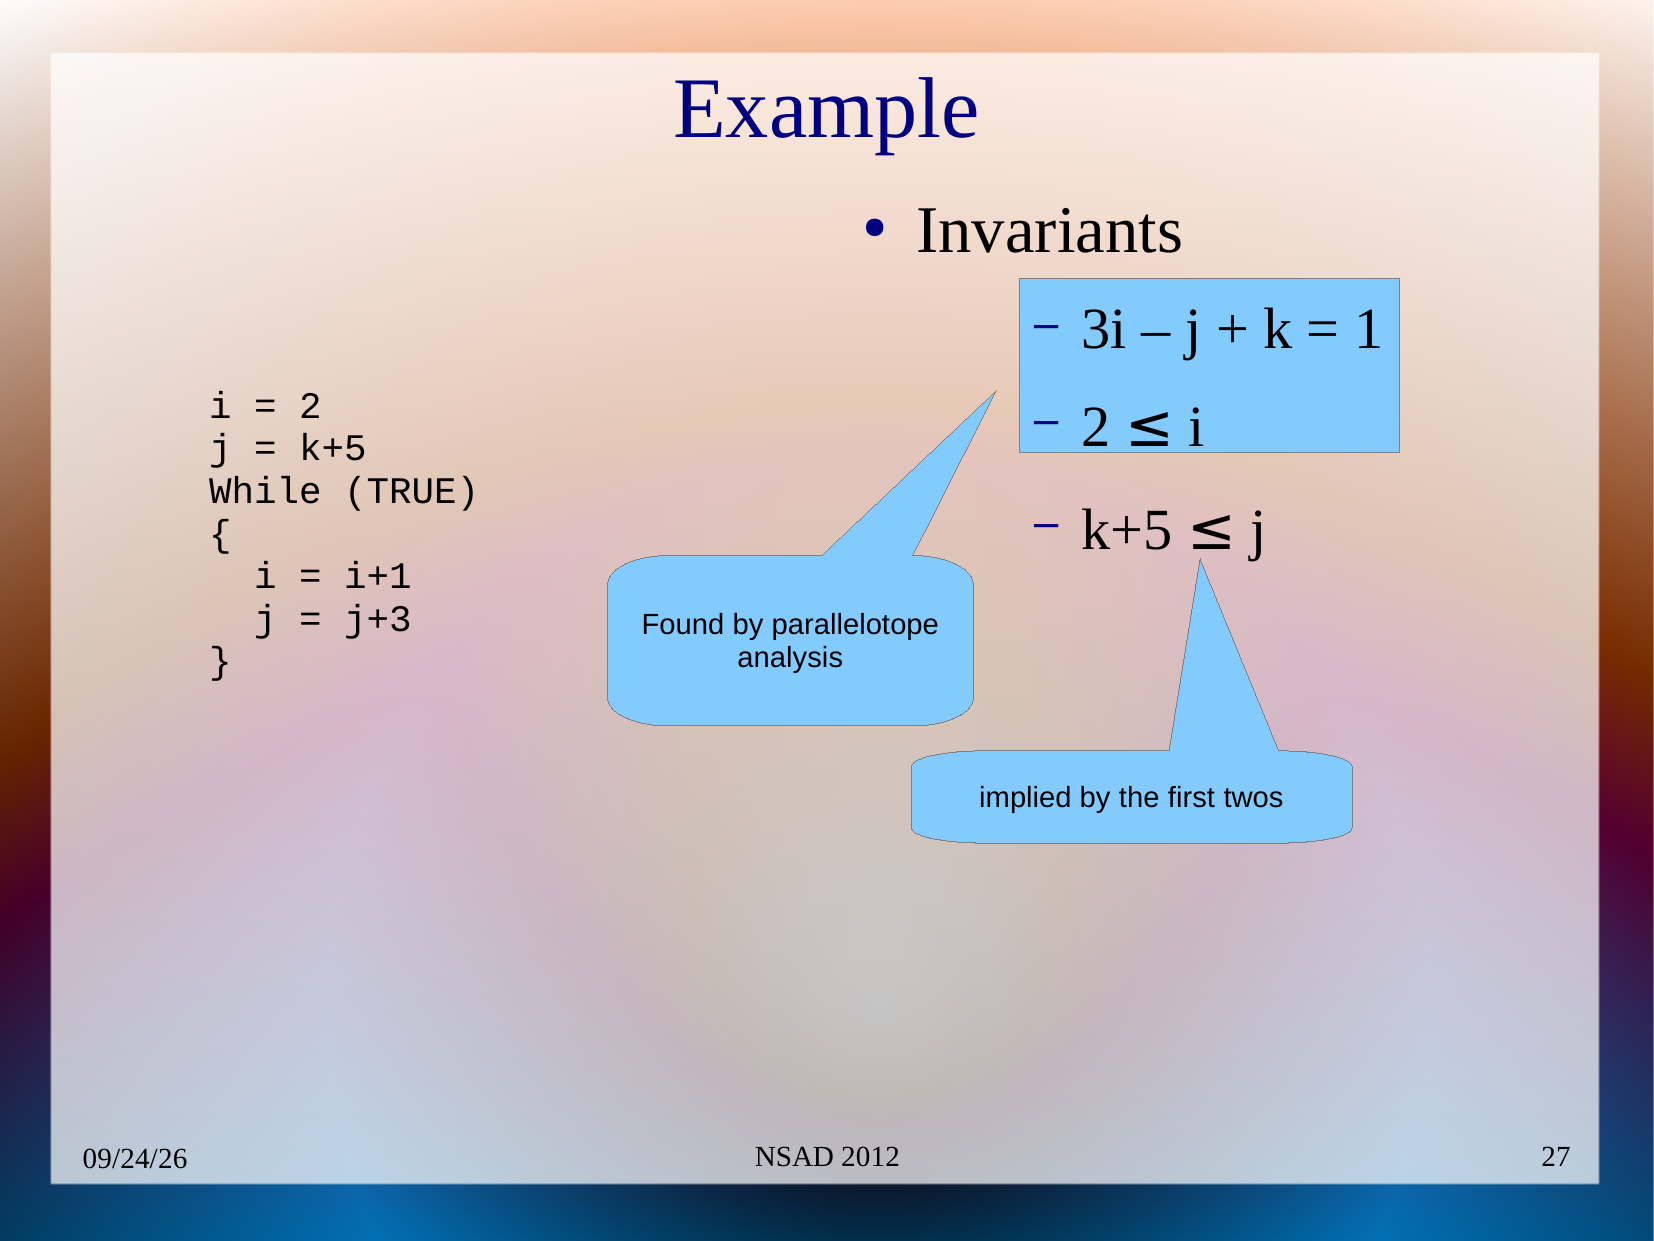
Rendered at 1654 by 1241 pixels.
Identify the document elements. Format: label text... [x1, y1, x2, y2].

list Invariants 3i – j + k = 1 2 ≤ i k+5 ≤ j [845, 192, 1572, 1125]
text_box implied by the first twos [911, 558, 1353, 844]
text_box Found by parallelotope analysis [607, 390, 997, 726]
text_box i = 2 j = k+5 While (TRUE) { i = i+1 j = j+3 } [194, 379, 532, 693]
title Example [82, 60, 1571, 156]
picture [0, 0, 1654, 1241]
